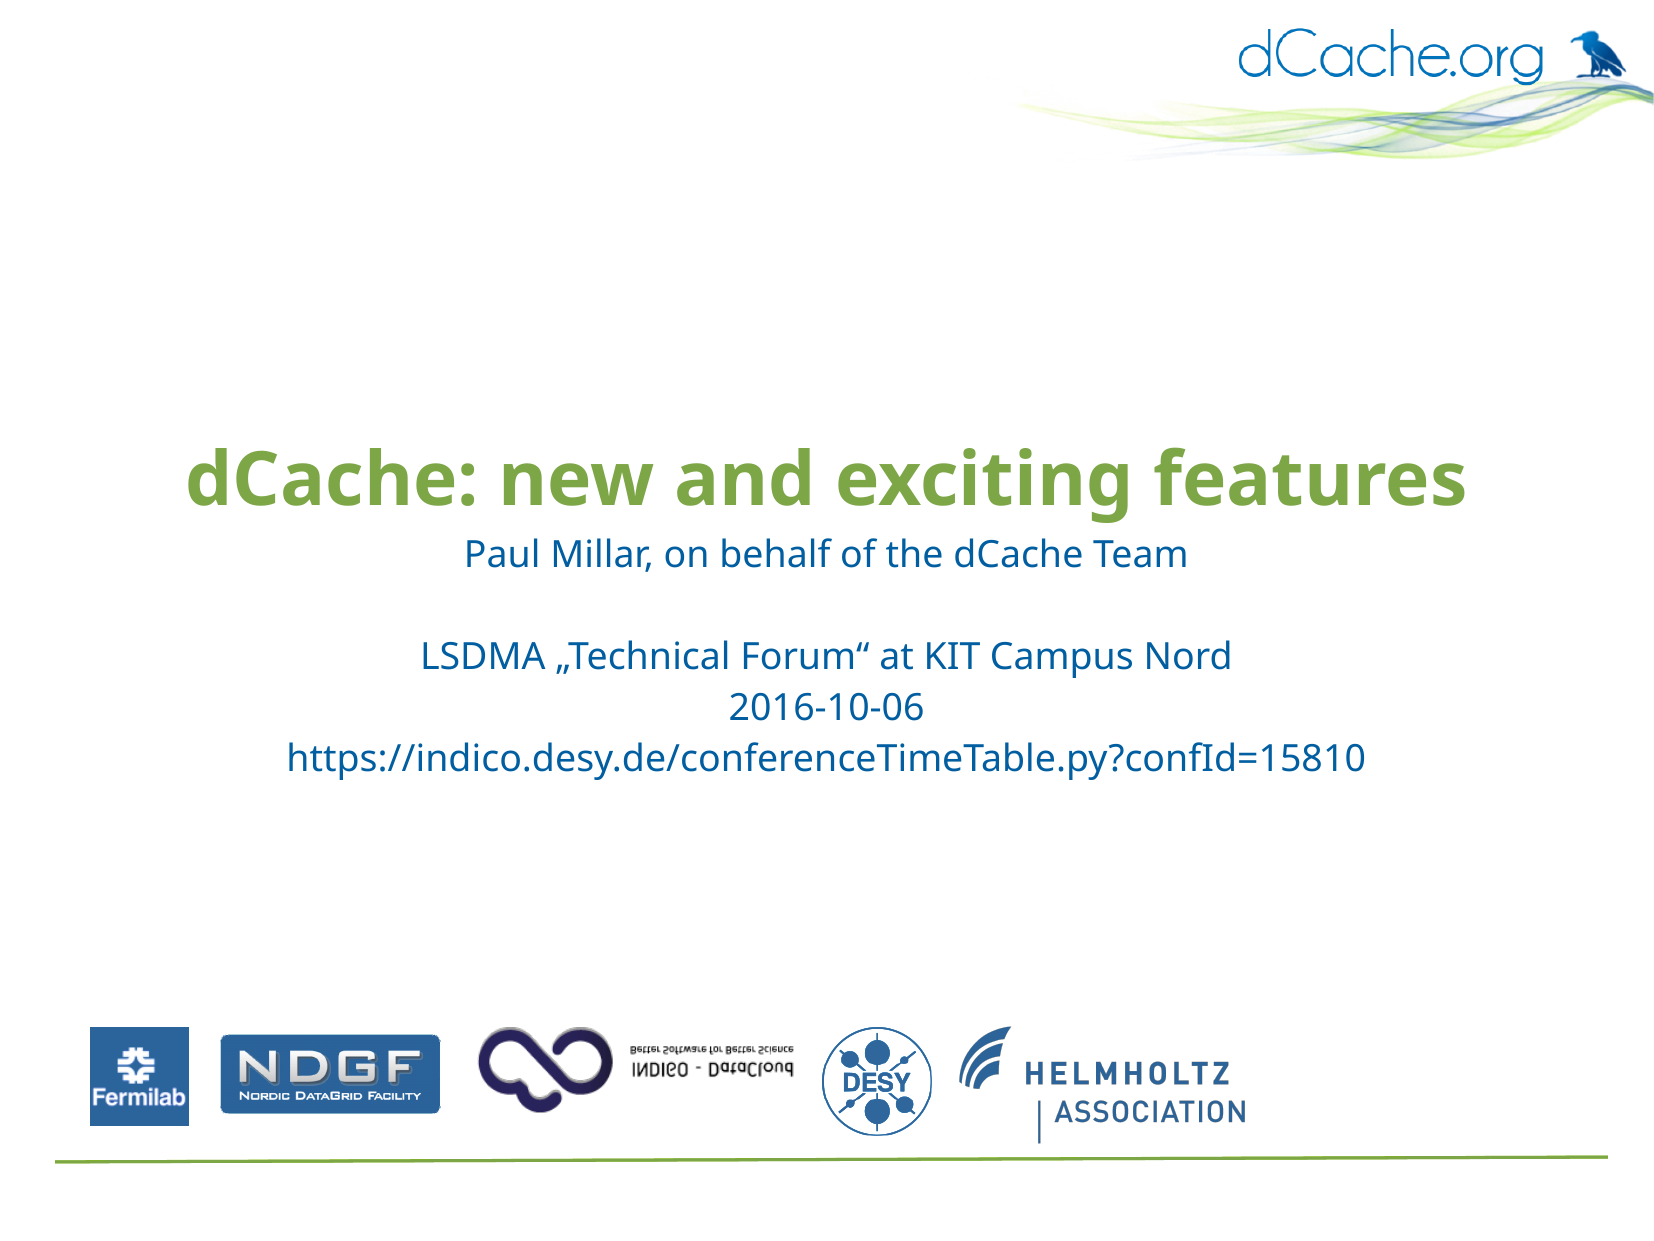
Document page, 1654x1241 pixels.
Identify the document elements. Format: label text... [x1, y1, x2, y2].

picture [204, 1011, 811, 1139]
picture [90, 1027, 189, 1126]
picture [956, 16, 1654, 169]
picture [822, 1027, 932, 1136]
picture [945, 1015, 1259, 1155]
text_box dCache: new and exciting features Paul Millar, on behalf of the dCache Team LSDMA „Technical Forum“ at KIT Campus Nord 2016-10-06 https://indico.desy.de/conferenceTimeTable.py?confId=15810 [0, 417, 1654, 791]
